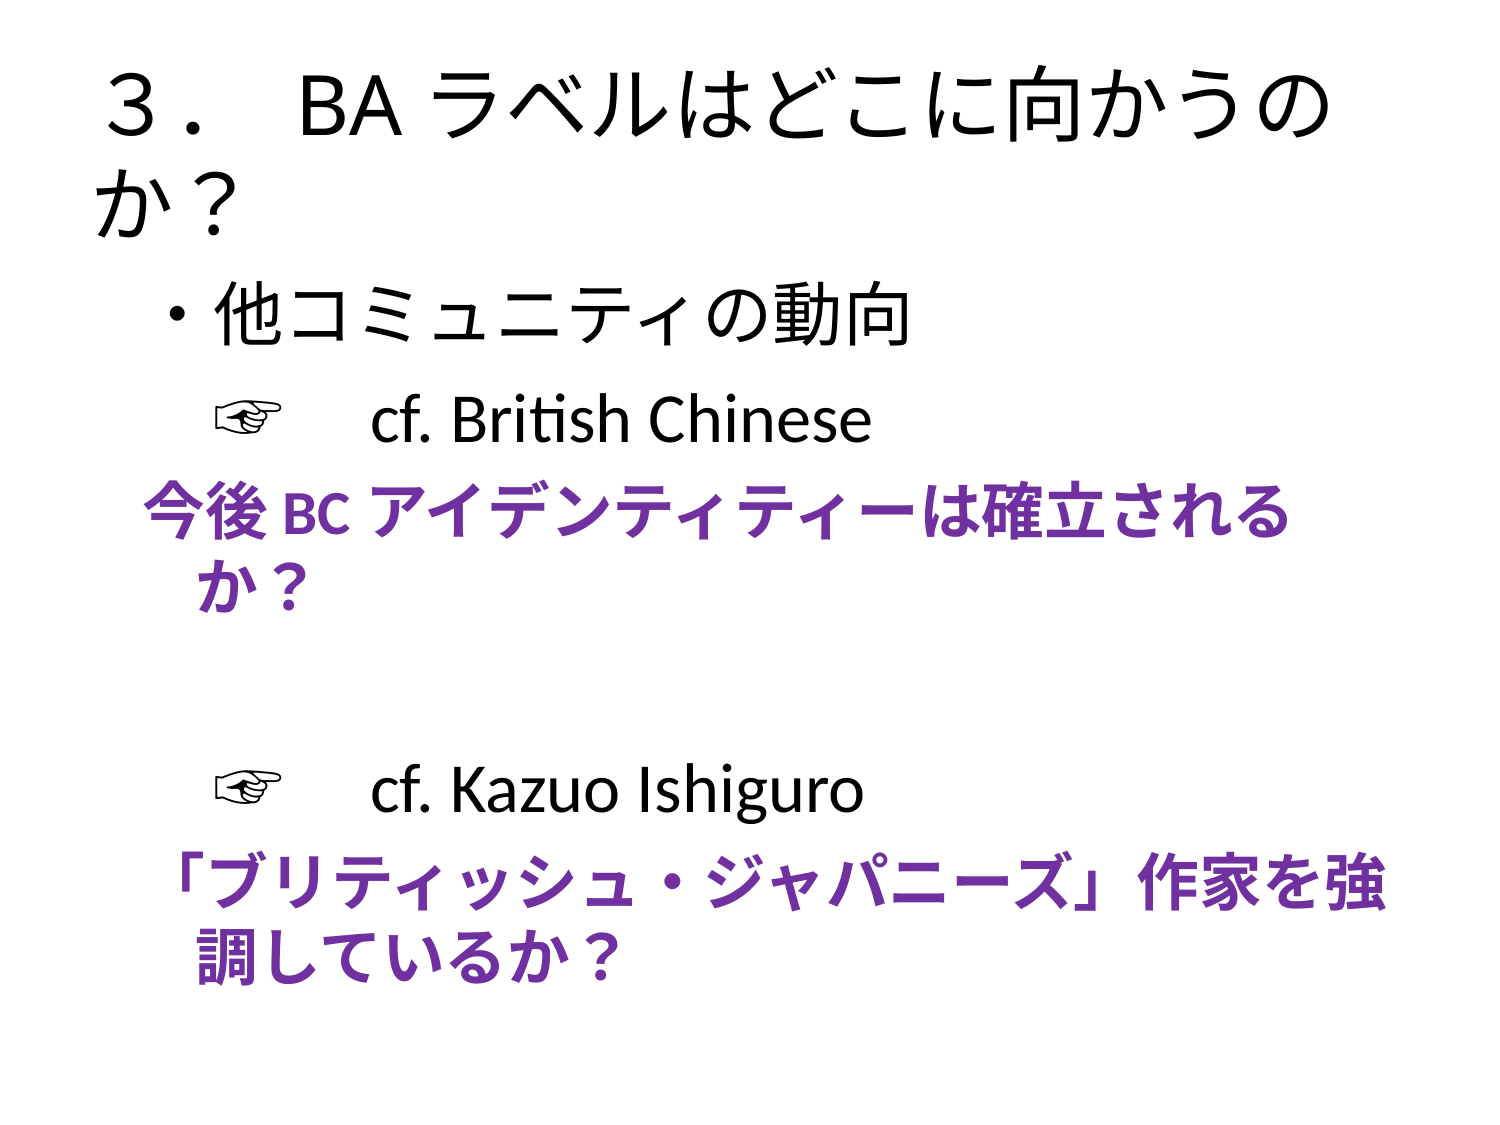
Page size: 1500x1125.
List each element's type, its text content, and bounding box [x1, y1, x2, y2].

list ・他コミュニティの動向 ☞ cf. British Chinese 今後BCアイデンティティーは確立されるか？ ☞ cf. Kazuo Ishiguro 「ブリティッシュ・ジャパニーズ」作家を強調しているか？ [64, 220, 1437, 1071]
title ３． BAラベルはどこに向かうのか？ [75, 66, 1426, 220]
